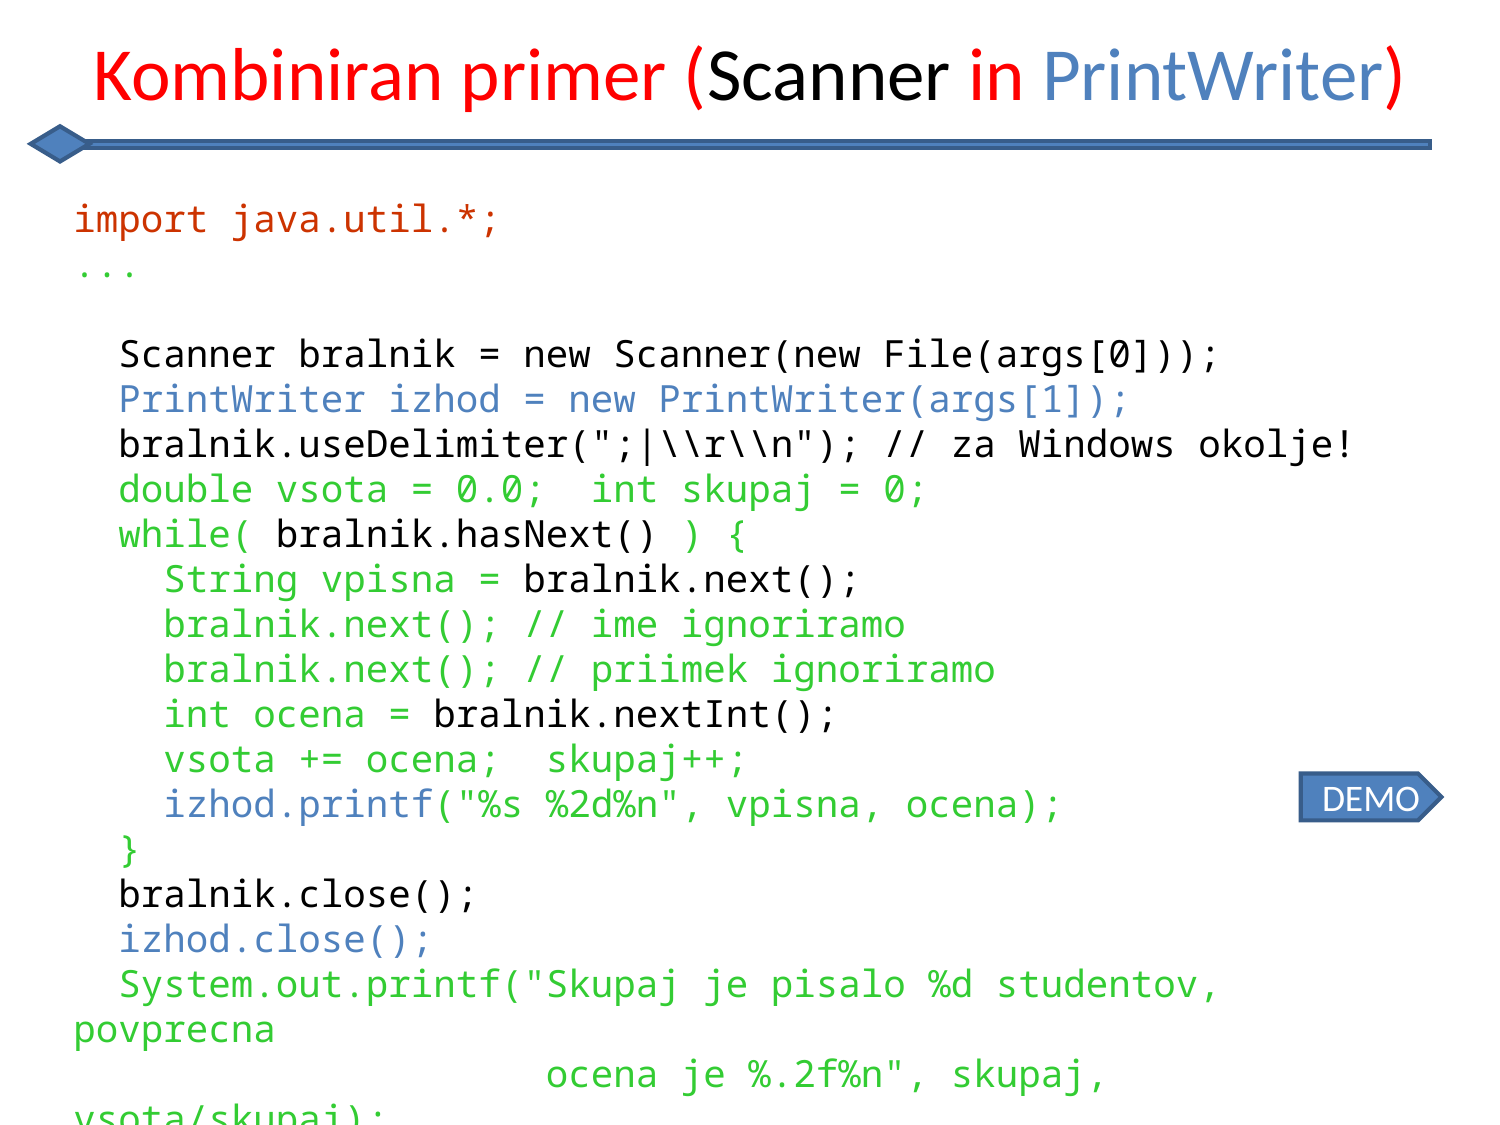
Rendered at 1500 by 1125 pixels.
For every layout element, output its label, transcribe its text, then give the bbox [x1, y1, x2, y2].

title Kombiniran primer (Scanner in PrintWriter) [0, 0, 1500, 141]
text_box DEMO [1300, 773, 1442, 821]
text_box import java.util.*; ... Scanner bralnik = new Scanner(new File(args[0])); PrintWriter izhod = new PrintWriter(args[1]); bralnik.useDelimiter(";|\\r\\n"); // za Windows okolje! double vsota = 0.0; int skupaj = 0; while( bralnik.hasNext() ) { String vpisna = bralnik.next(); bralnik.next(); // ime ignoriramo bralnik.next(); // priimek ignoriramo int ocena = bralnik.nextInt(); vsota += ocena; skupaj++; izhod.printf("%s %2d%n", vpisna, ocena); } bralnik.close(); izhod.close(); System.out.printf("Skupaj je pisalo %d studentov, povprecna ocena je %.2f%n", skupaj, vsota/skupaj); [58, 187, 1372, 1125]
